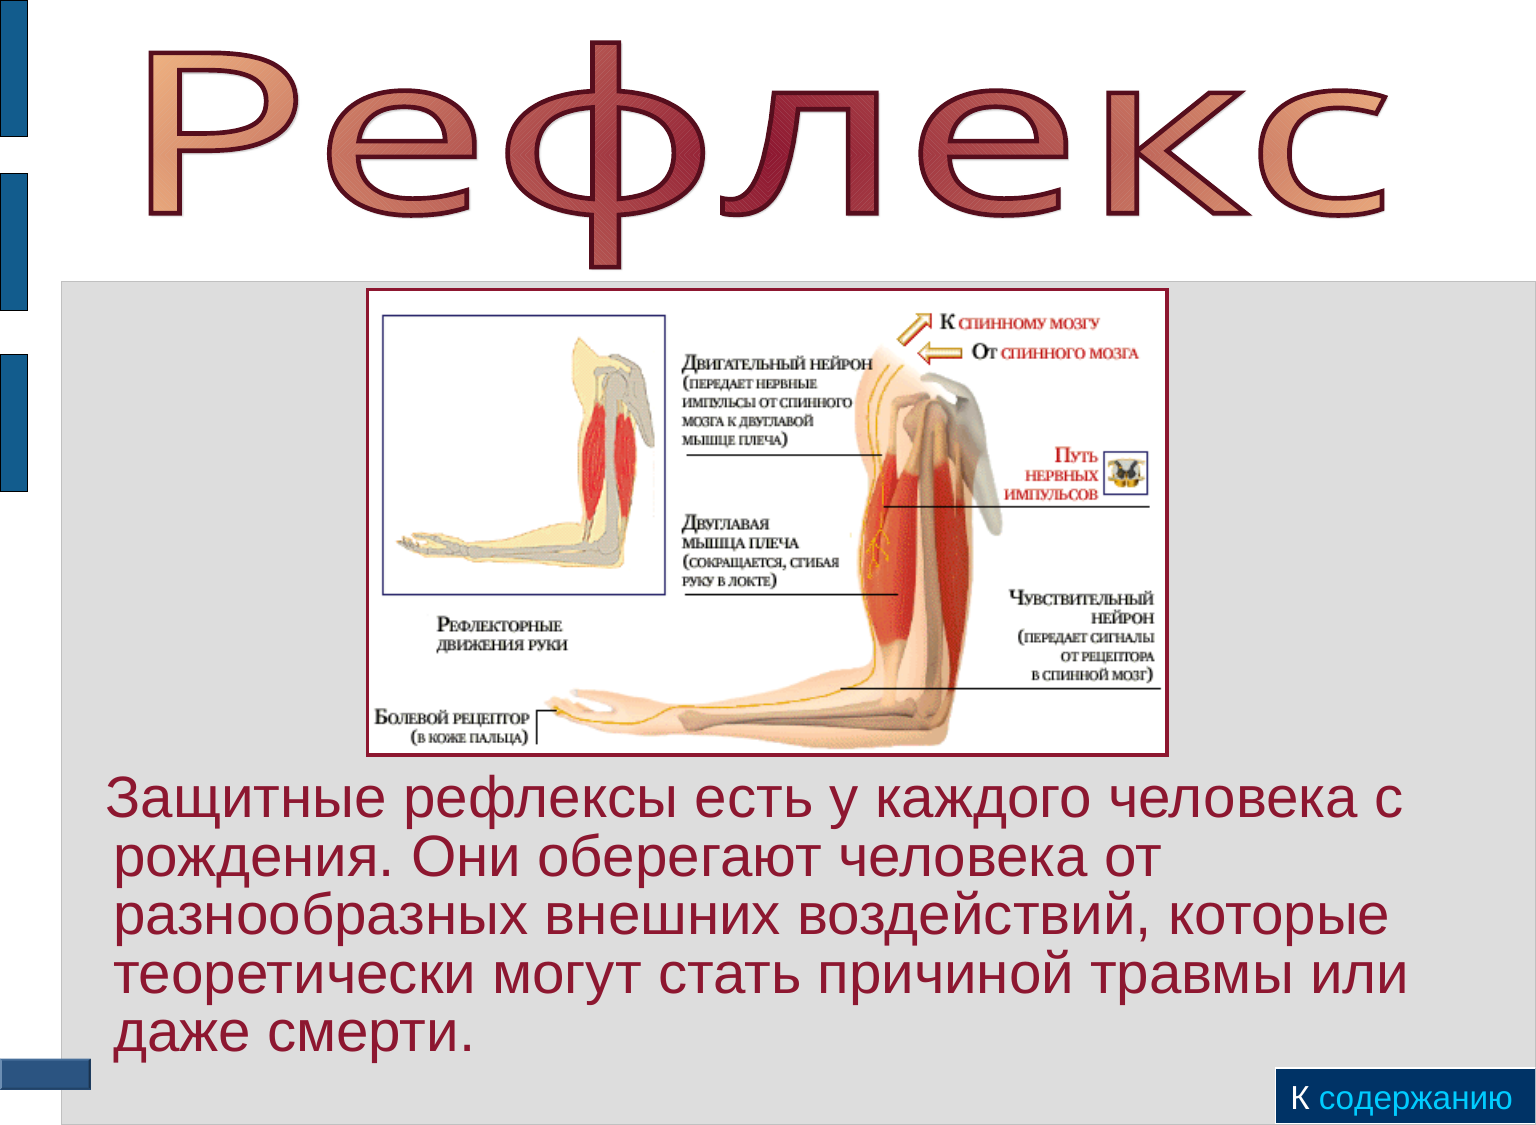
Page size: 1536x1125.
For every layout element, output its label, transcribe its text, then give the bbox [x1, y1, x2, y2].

text_box Рефлекс [1108, 92, 1246, 214]
text_box Рефлекс [1260, 90, 1385, 216]
text_box Рефлекс [722, 92, 877, 215]
text_box Рефлекс [329, 90, 475, 216]
text_box Рефлекс [920, 90, 1066, 216]
text_box Рефлекс [507, 42, 703, 268]
picture [368, 290, 1166, 754]
text_box Рефлекс [151, 52, 296, 214]
text_box [1, 1058, 91, 1090]
text_box К содержанию [1275, 1068, 1536, 1124]
list Защитные рефлексы есть у каждого человека с рождения. Они оберегают человека от разнообразных внешних воздействий, которые теоретически могут стать причиной травмы или даже смерти. [42, 763, 1536, 1125]
